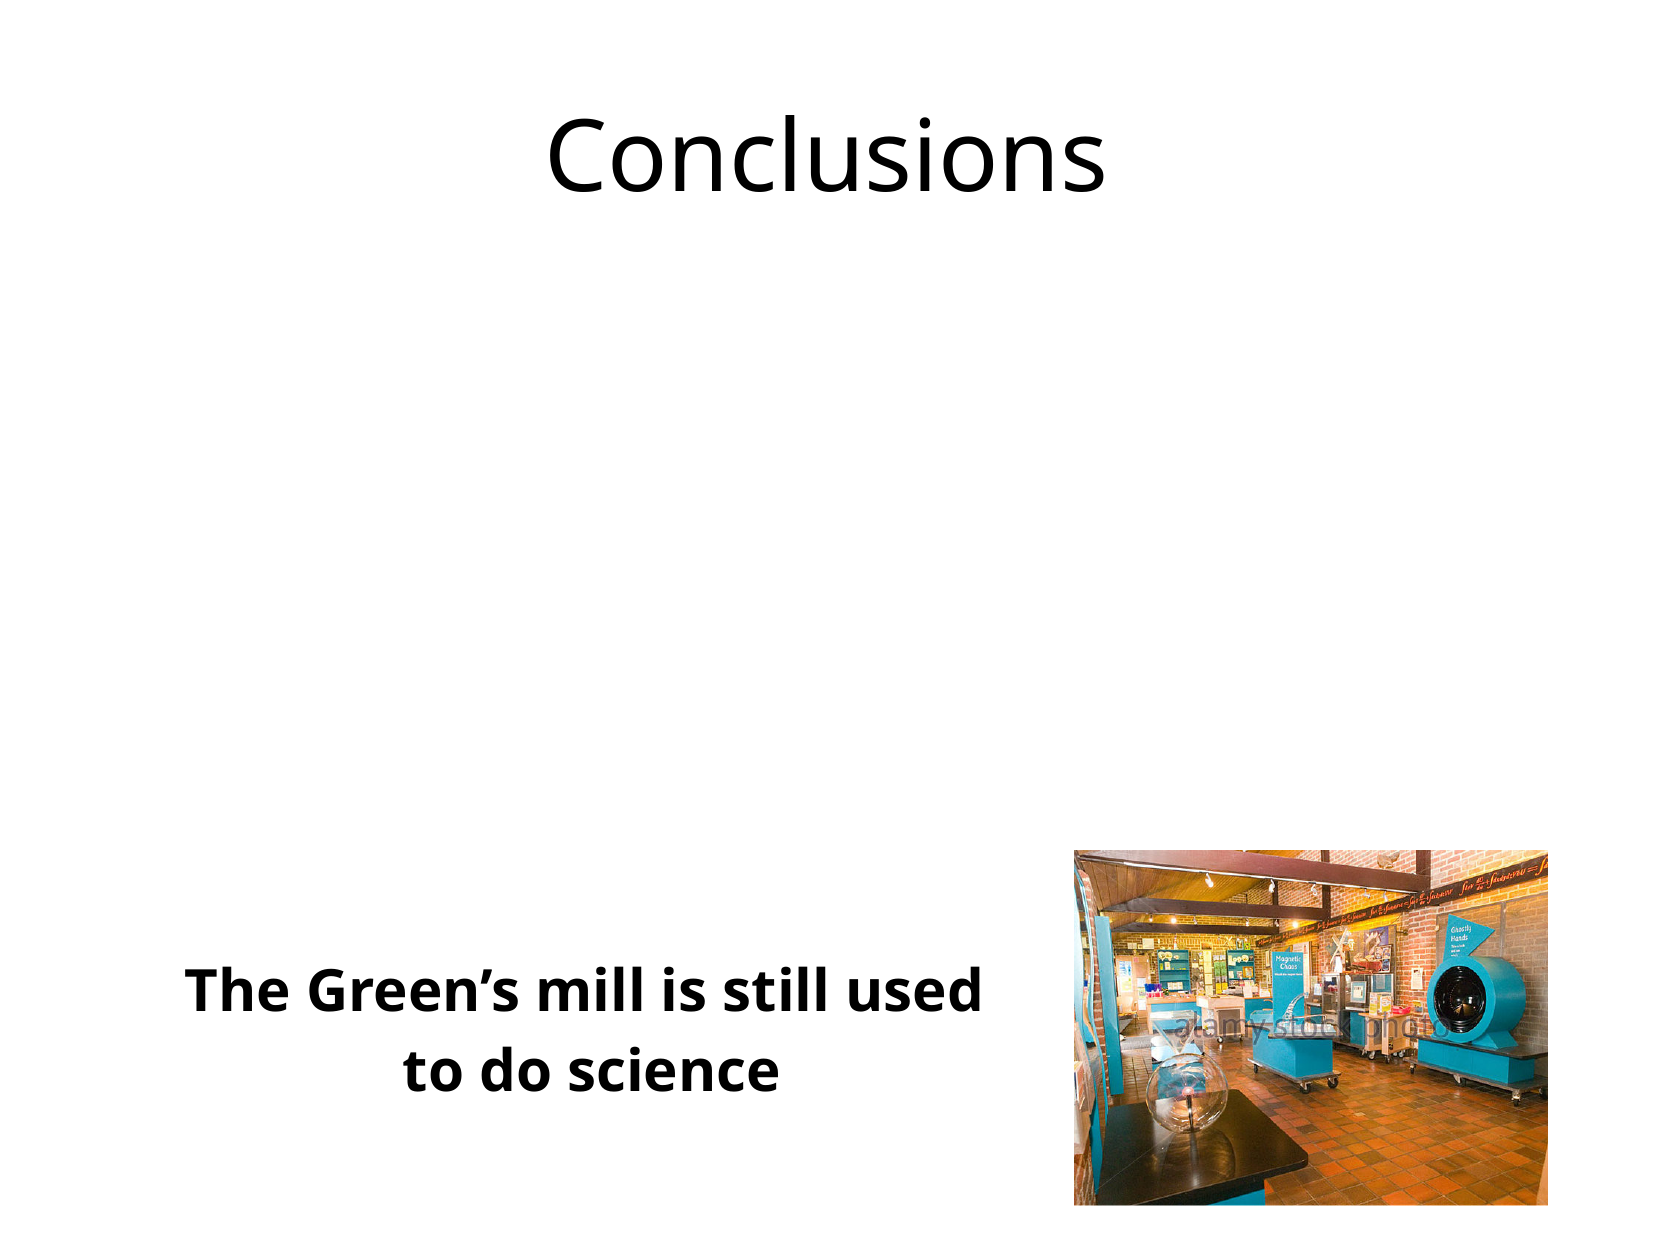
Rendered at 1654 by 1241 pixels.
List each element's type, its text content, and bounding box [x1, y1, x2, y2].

text_box The Green’s mill is still used to do science [109, 923, 1040, 1134]
picture [1074, 850, 1548, 1206]
title Conclusions [82, 49, 1571, 257]
